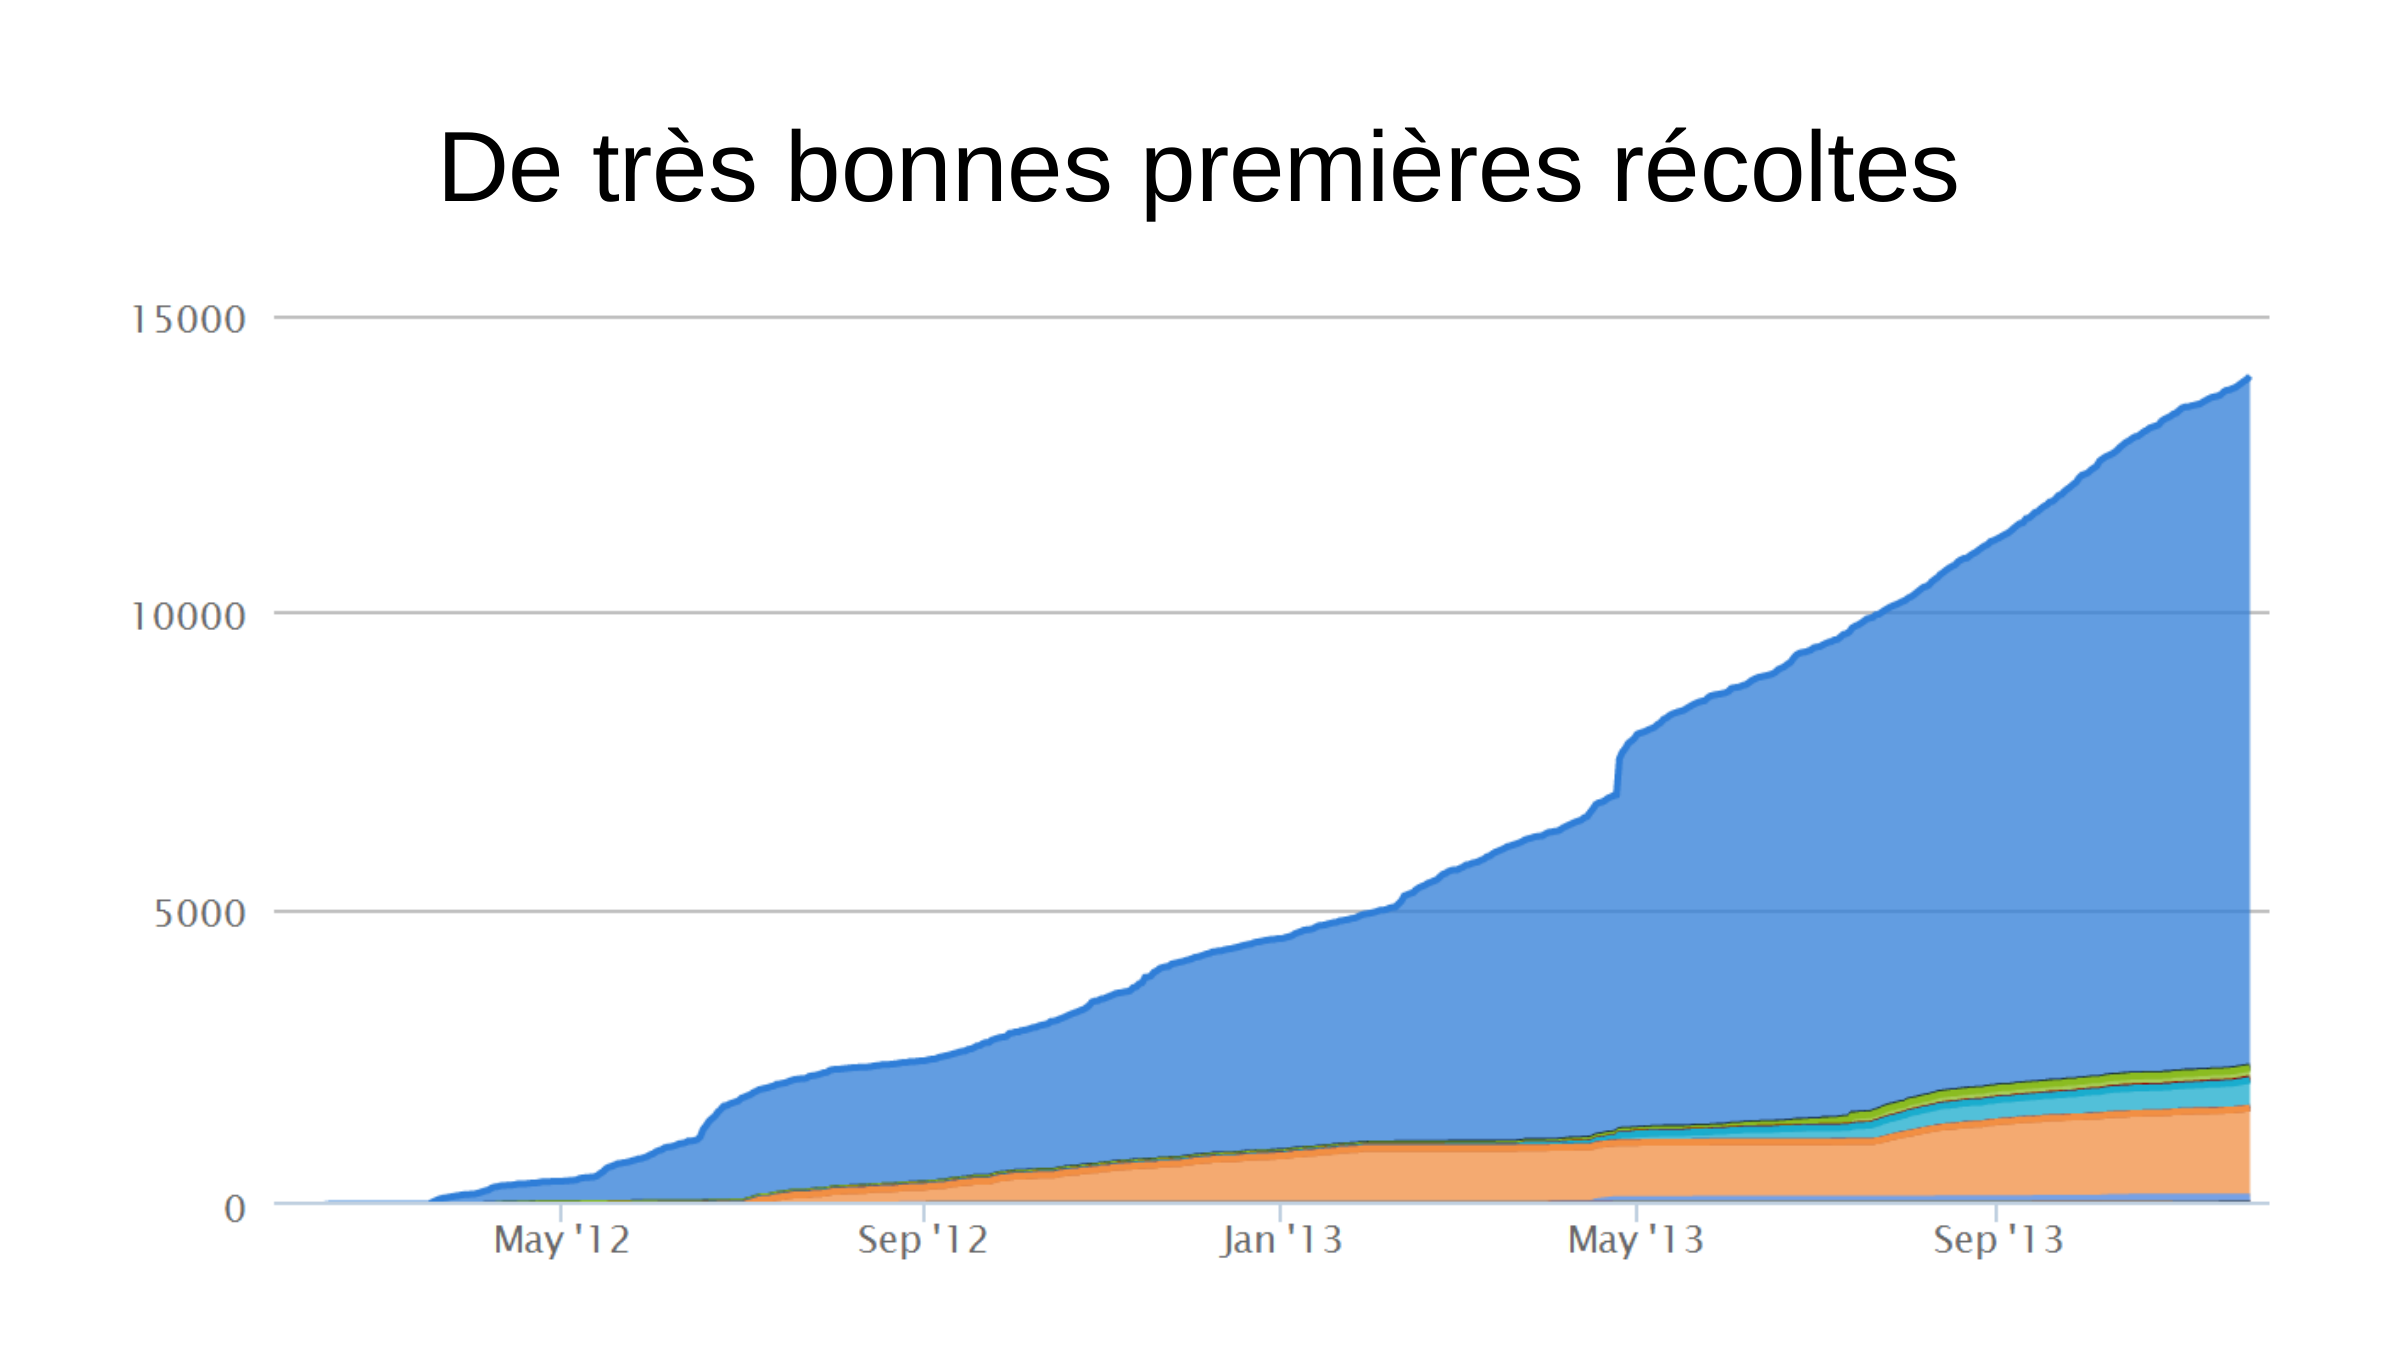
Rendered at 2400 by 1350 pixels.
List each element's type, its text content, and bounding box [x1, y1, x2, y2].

title De très bonnes premières récoltes [120, 53, 2280, 280]
picture [120, 282, 2280, 1276]
